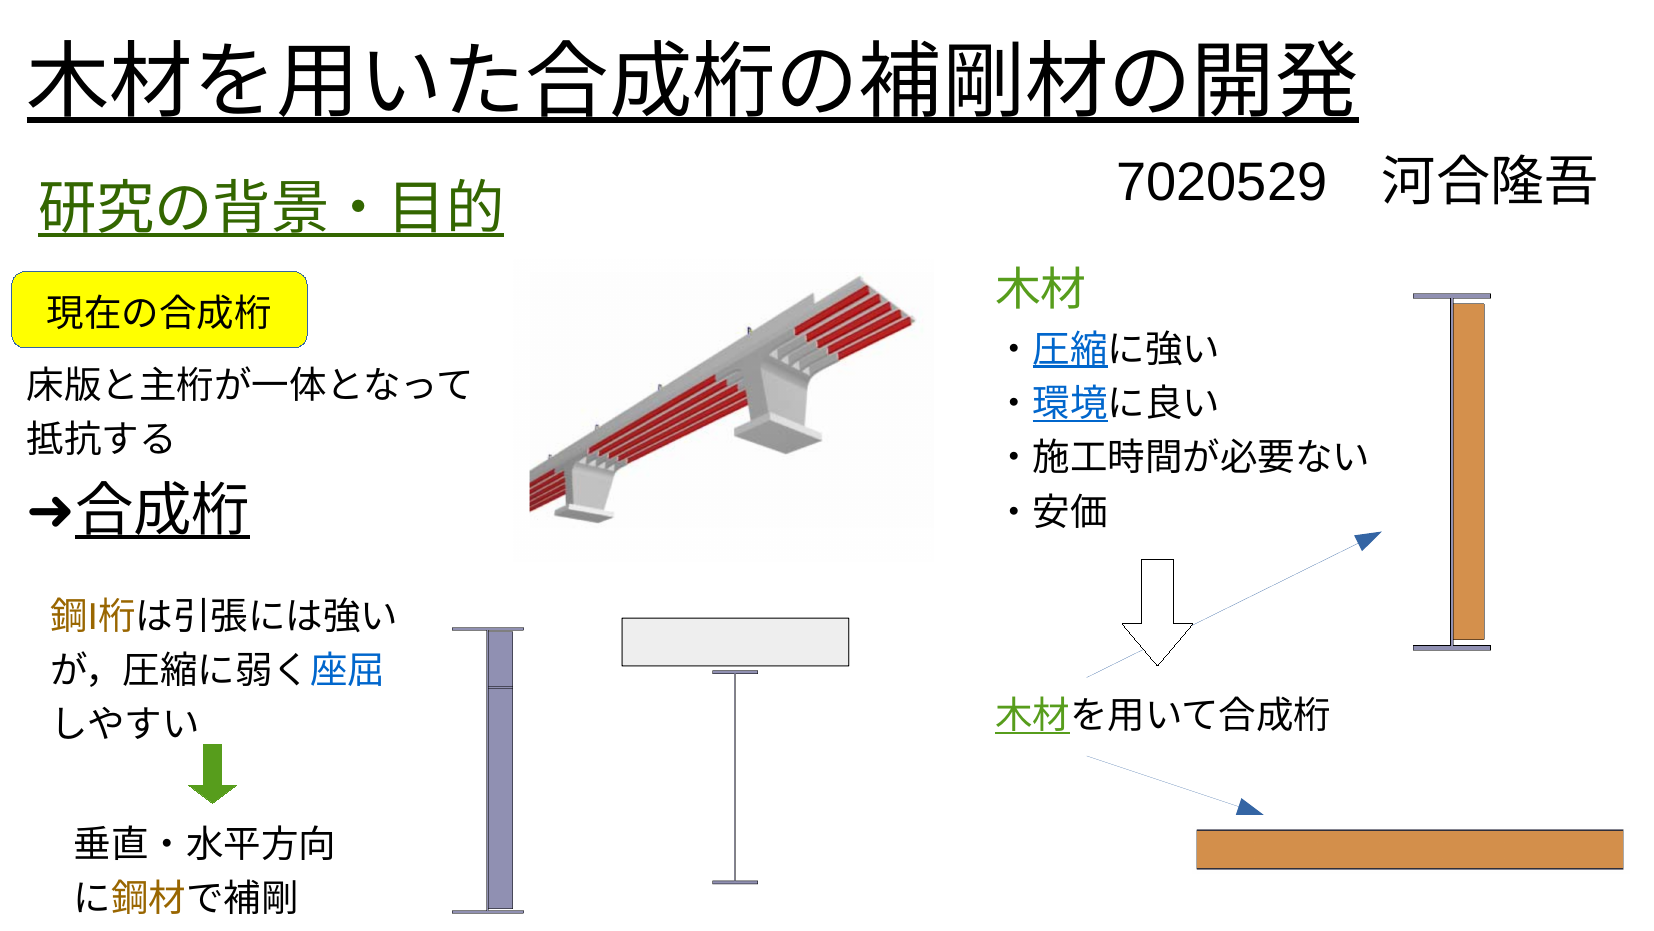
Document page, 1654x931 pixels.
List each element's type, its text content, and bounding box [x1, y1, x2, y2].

text_box 木材を用いて合成桁 [980, 677, 1430, 910]
text_box 木材を用いた合成桁の補剛材の開発 [11, 6, 1654, 154]
picture [448, 625, 533, 917]
picture [513, 259, 934, 562]
text_box [188, 756, 237, 804]
text_box [1122, 559, 1193, 666]
text_box 床版と主桁が一体となって抵抗する ➜合成桁 [11, 347, 497, 556]
picture [618, 615, 851, 886]
picture [1192, 826, 1630, 874]
text_box 垂直・水平方向に鋼材で補剛 [59, 806, 367, 931]
text_box 鋼I桁は引張には強いが，圧縮に弱く座屈しやすい [35, 578, 426, 756]
text_box 現在の合成桁 [11, 271, 308, 347]
text_box 木材 ・圧縮に強い ・環境に良い ・施工時間が必要ない ・安価 [980, 245, 1465, 544]
picture [1393, 280, 1512, 662]
text_box 7020529 河合隆吾 [1101, 129, 1621, 225]
text_box 研究の背景・目的 [23, 153, 556, 260]
